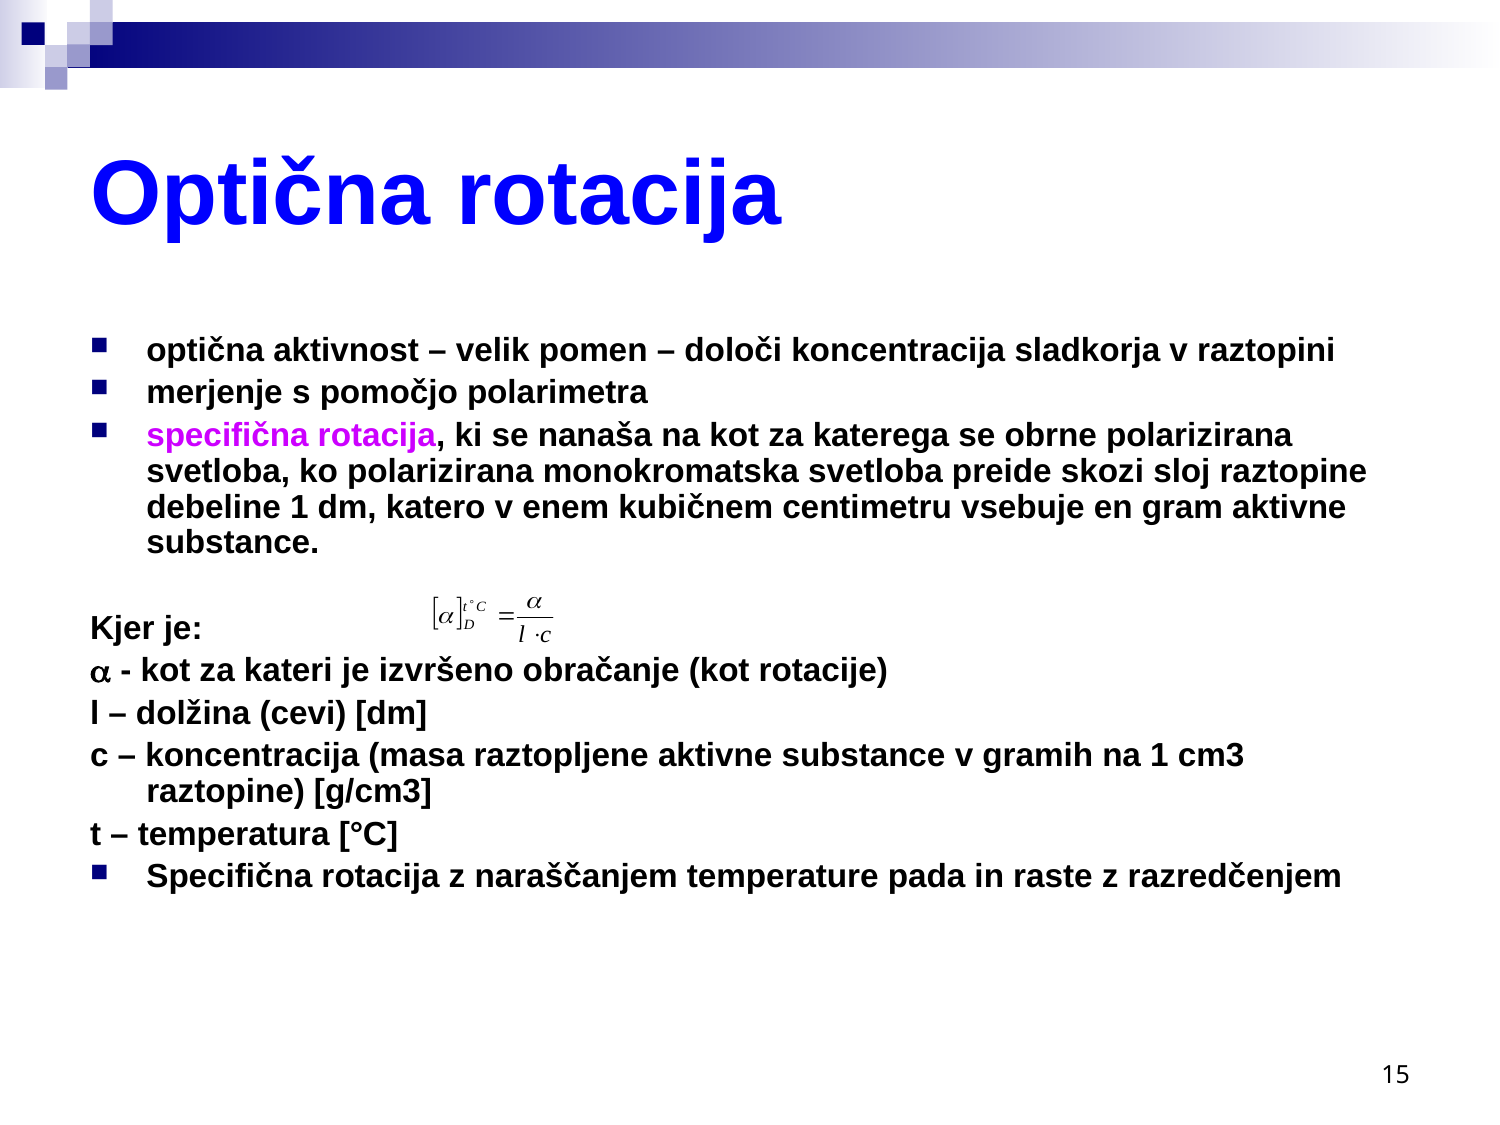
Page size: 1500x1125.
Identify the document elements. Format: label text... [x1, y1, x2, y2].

slide_number <number> [1074, 1035, 1425, 1100]
chart [430, 586, 561, 651]
title Optična rotacija [75, 75, 1425, 300]
list optična aktivnost – velik pomen – določi koncentracija sladkorja v raztopini merjenje s pomočjo polarimetra specifična rotacija, ki se nanaša na kot za katerega se obrne polarizirana svetloba, ko polarizirana monokromatska svetloba preide skozi sloj raztopine debeline 1 dm, katero v enem kubičnem centimetru vsebuje en gram aktivne substance. Kjer je:  - kot za kateri je izvršeno obračanje (kot rotacije) l – dolžina (cevi) [dm] c – koncentracija (masa raztopljene aktivne substance v gramih na 1 cm3 raztopine) [g/cm3] t – temperatura [°C] Specifična rotacija z naraščanjem temperature pada in raste z razredčenjem [75, 324, 1425, 1035]
picture [429, 585, 559, 648]
